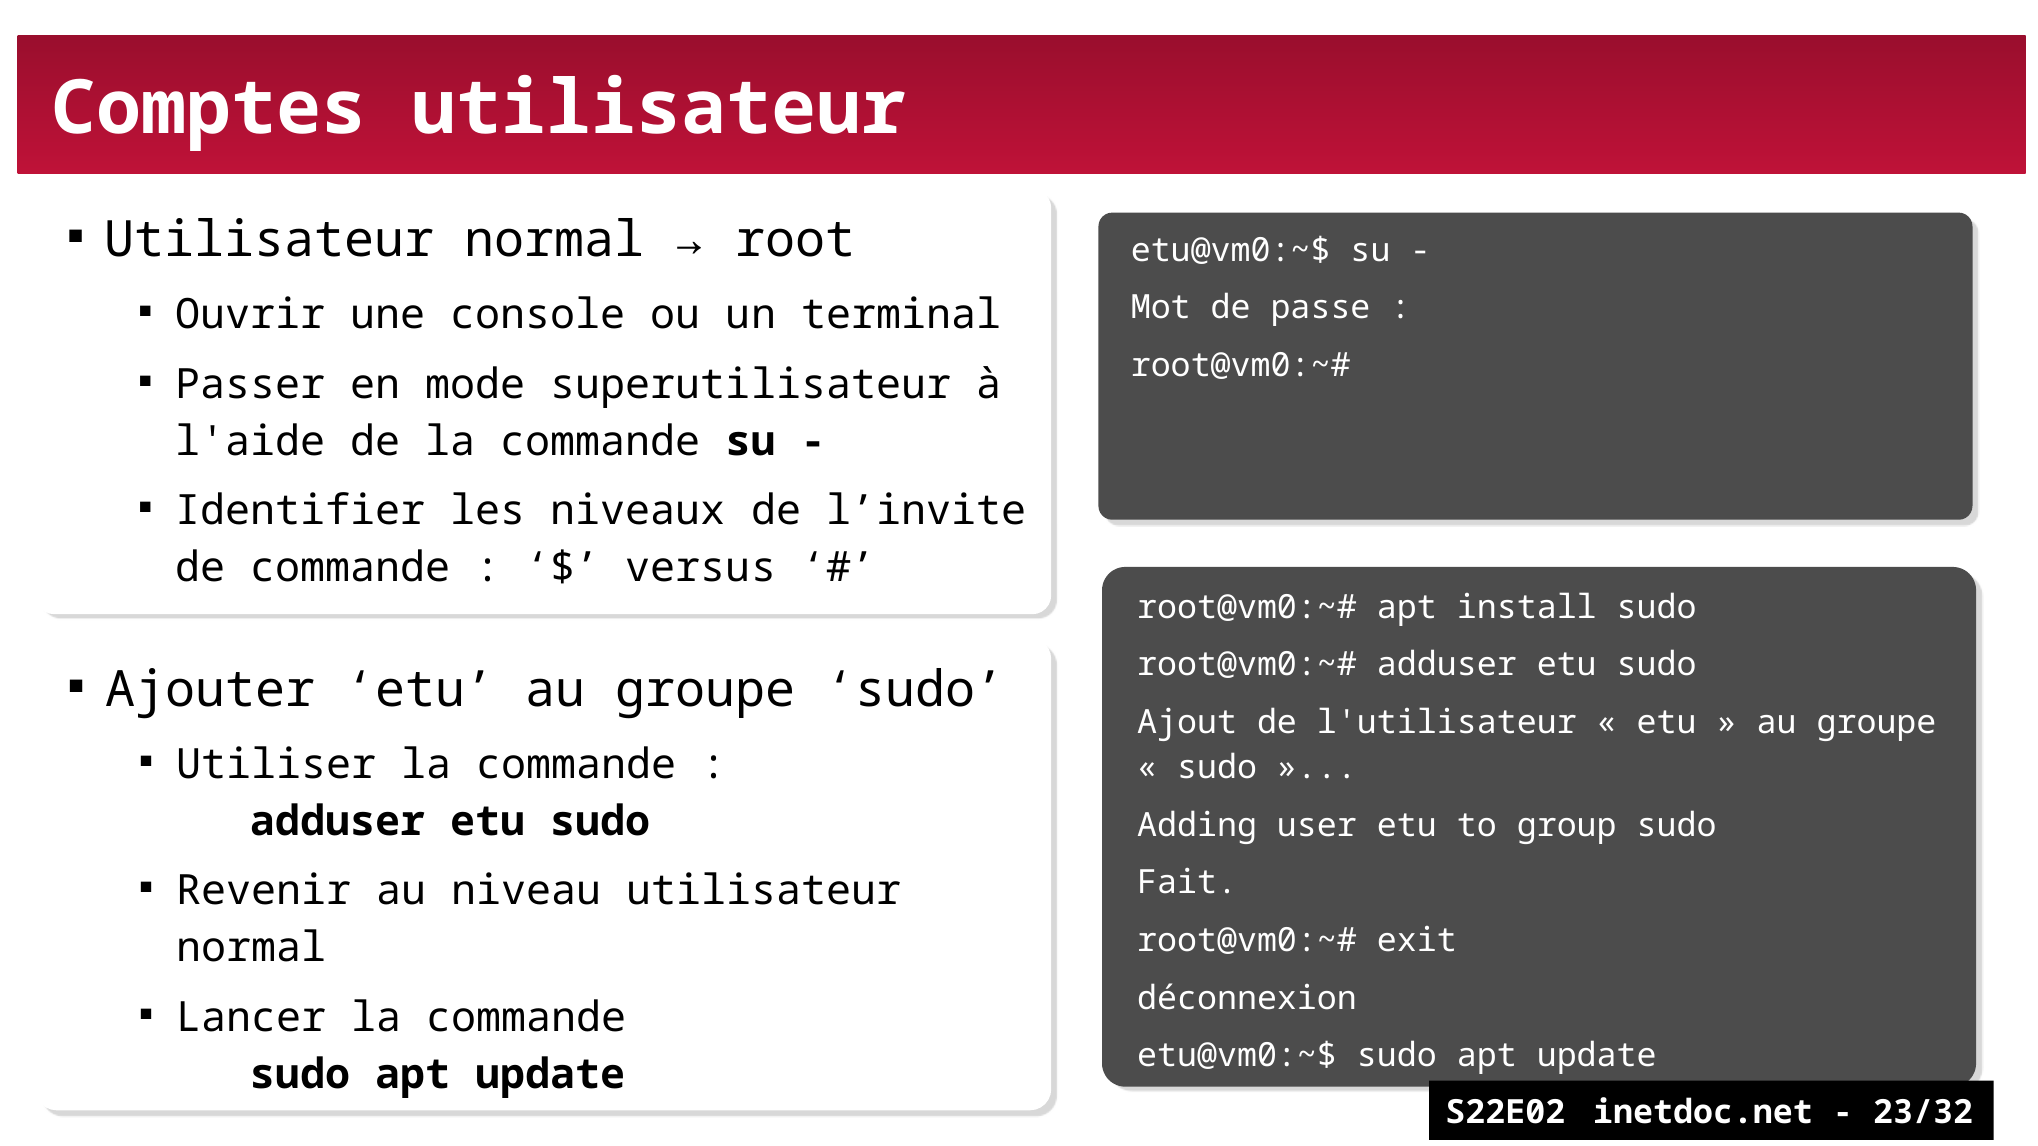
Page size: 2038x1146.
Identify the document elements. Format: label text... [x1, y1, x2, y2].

text_box Comptes utilisateur [17, 35, 2026, 174]
text_box Utilisateur normal → root Ouvrir une console ou un terminal Passer en mode superutilisateur à l'aide de la commande su - Identifier les niveaux de l’invite de commande : ‘$’ versus ‘#’ [35, 188, 1052, 615]
text_box etu@vm0:~$ su - Mot de passe : root@vm0:~# [1098, 212, 1973, 520]
text_box S22E02 inetdoc.net - 32/32 [1429, 1080, 1994, 1140]
text_box Ajouter ‘etu’ au groupe ‘sudo’ Utiliser la commande : adduser etu sudo Revenir au niveau utilisateur normal Lancer la commande sudo apt update [35, 637, 1052, 1111]
text_box root@vm0:~# apt install sudo root@vm0:~# adduser etu sudo Ajout de l'utilisateur « etu » au groupe « sudo »... Adding user etu to group sudo Fait. root@vm0:~# exit déconnexion etu@vm0:~$ sudo apt update [1102, 566, 1977, 1087]
